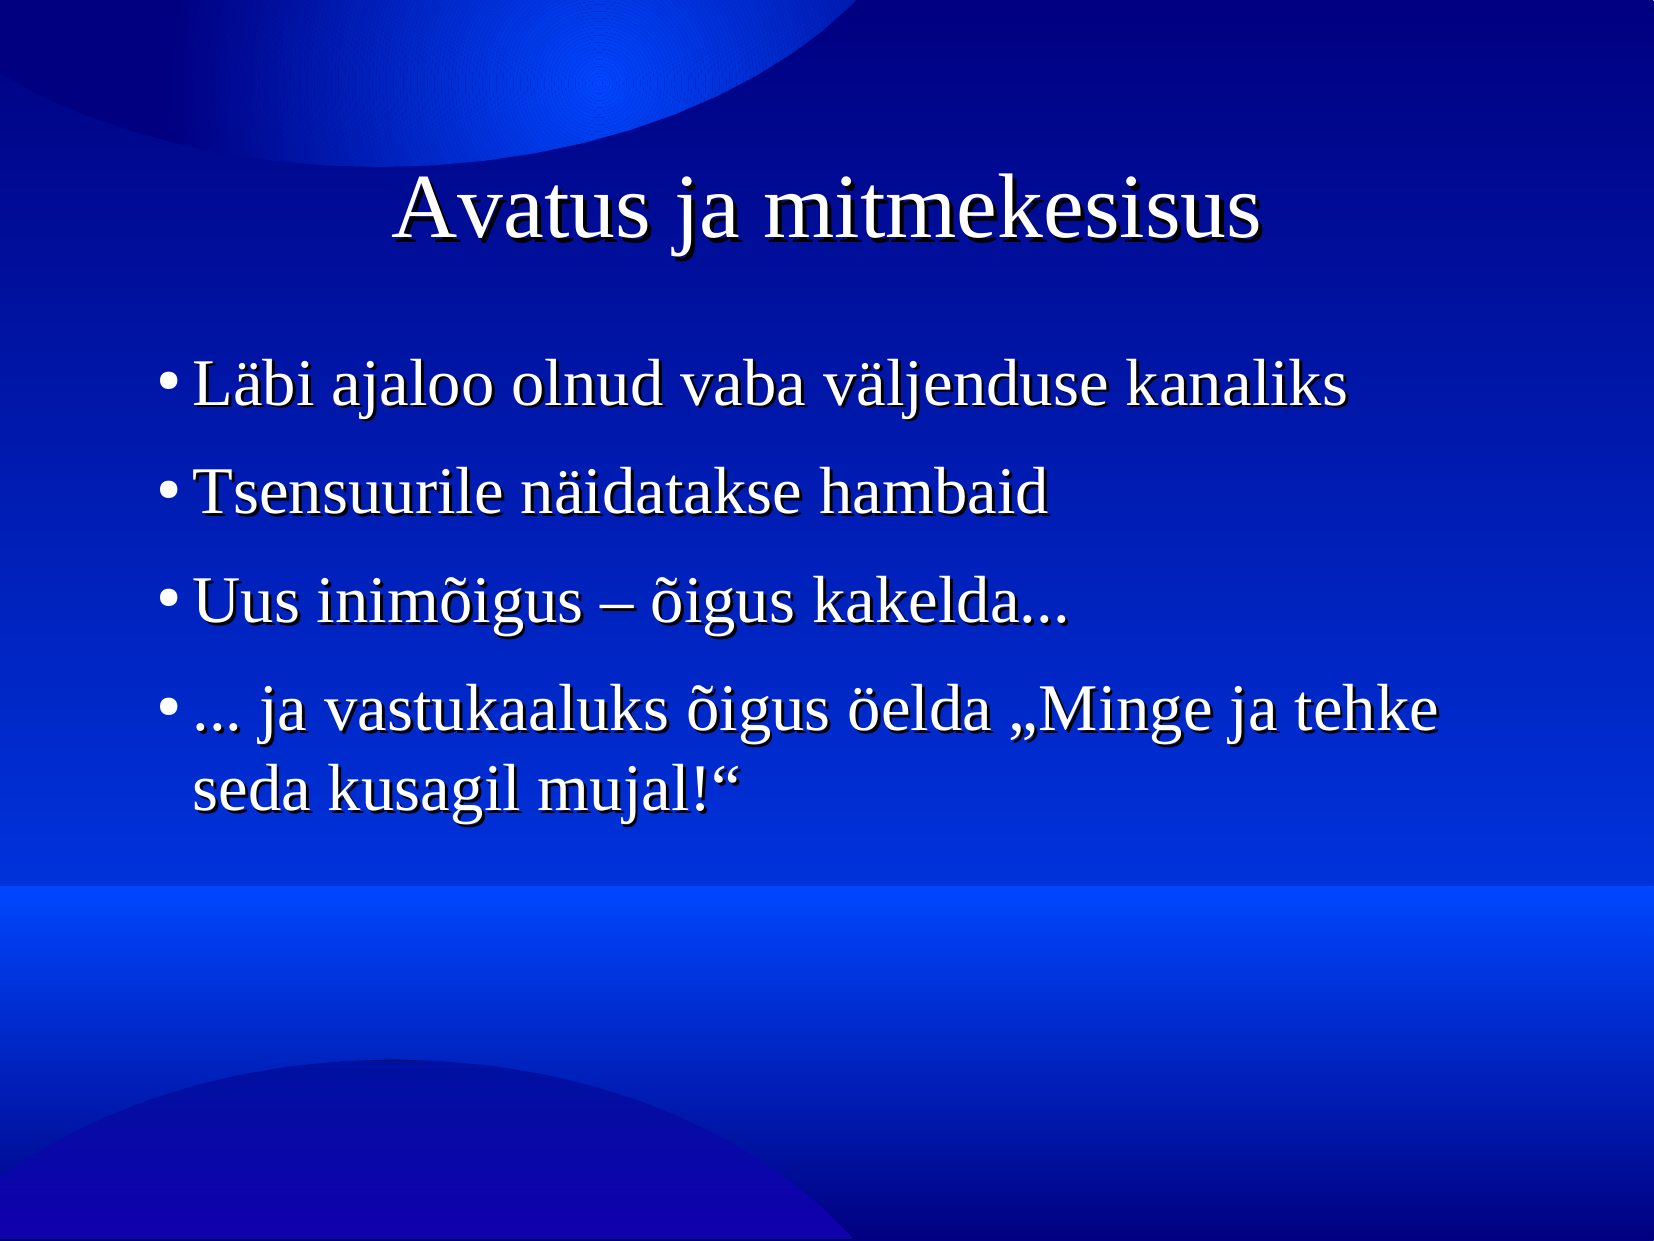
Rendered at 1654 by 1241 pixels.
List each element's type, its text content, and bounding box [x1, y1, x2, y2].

list Läbi ajaloo olnud vaba väljenduse kanaliks Tsensuurile näidatakse hambaid Uus inimõigus – õigus kakelda... ... ja vastukaaluks õigus öelda „Minge ja tehke seda kusagil mujal!“ [121, 344, 1534, 1127]
title Avatus ja mitmekesisus [121, 102, 1534, 311]
